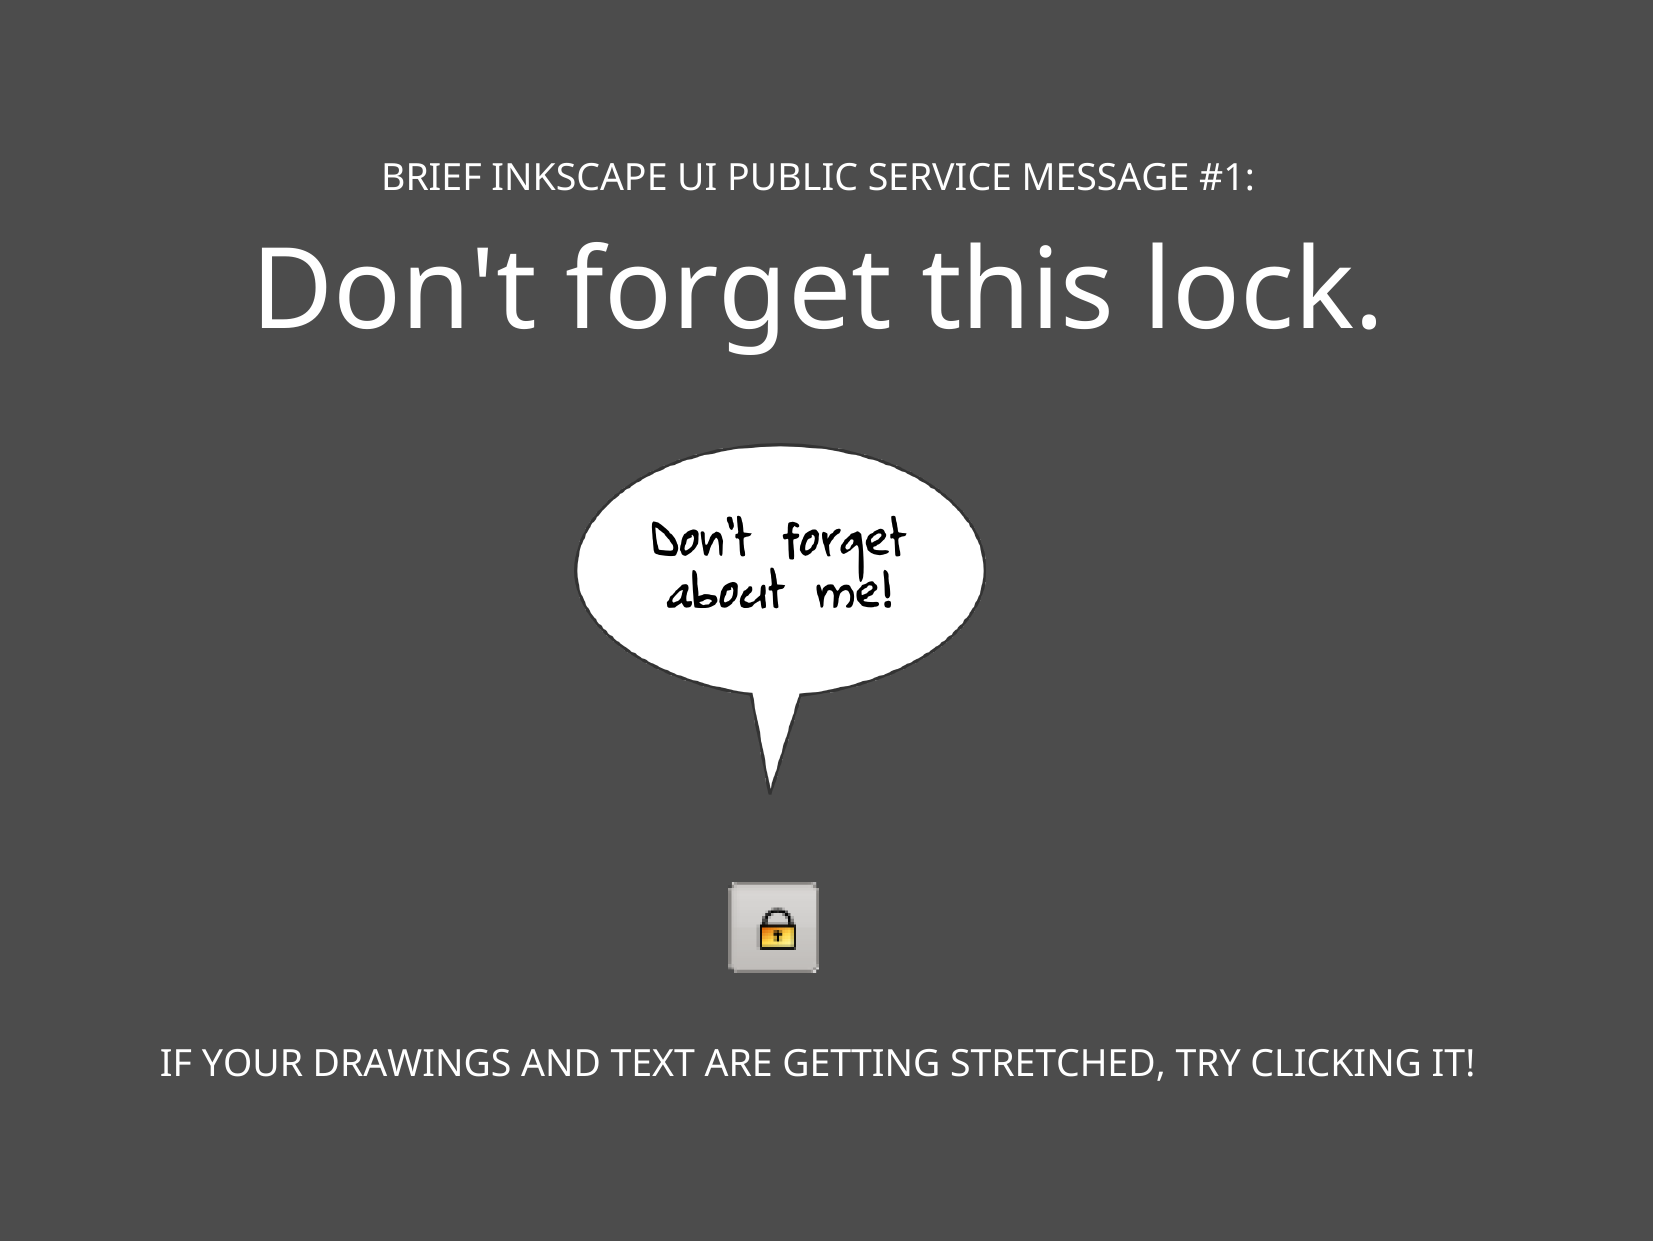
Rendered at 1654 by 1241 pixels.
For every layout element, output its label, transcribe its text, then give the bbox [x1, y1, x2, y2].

title Don't forget this lock. [112, 226, 1524, 401]
title IF YOUR DRAWINGS AND TEXT ARE GETTING STRETCHED, TRY CLICKING IT! [112, 1020, 1524, 1111]
picture [574, 443, 986, 976]
title BRIEF INKSCAPE UI PUBLIC SERVICE MESSAGE #1: [112, 134, 1524, 226]
